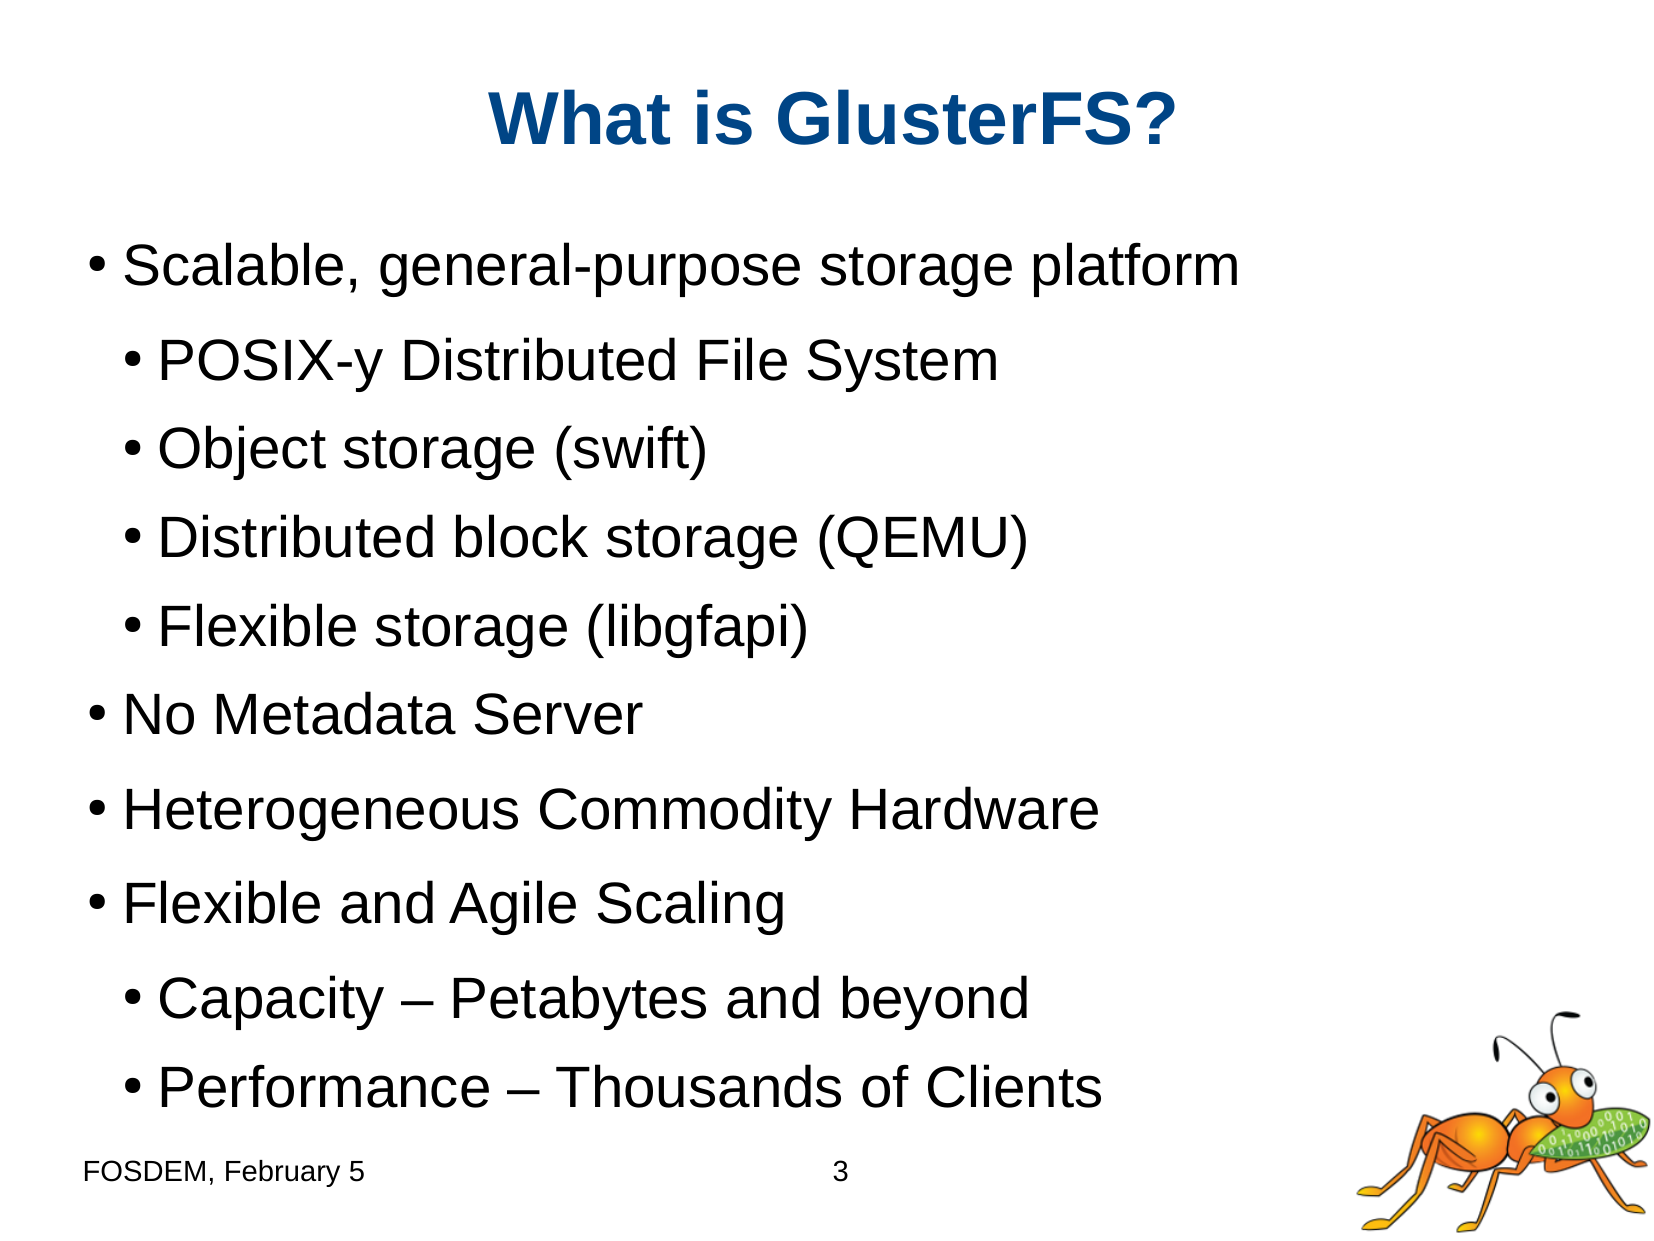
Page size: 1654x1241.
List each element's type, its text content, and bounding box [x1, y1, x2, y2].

picture [1353, 1009, 1654, 1235]
title What is GlusterFS? [90, 15, 1579, 223]
list Scalable, general-purpose storage platform POSIX-y Distributed File System Object storage (swift) Distributed block storage (QEMU) Flexible storage (libgfapi) No Metadata Server Heterogeneous Commodity Hardware Flexible and Agile Scaling Capacity – Petabytes and beyond Performance – Thousands of Clients [86, 232, 1576, 1120]
